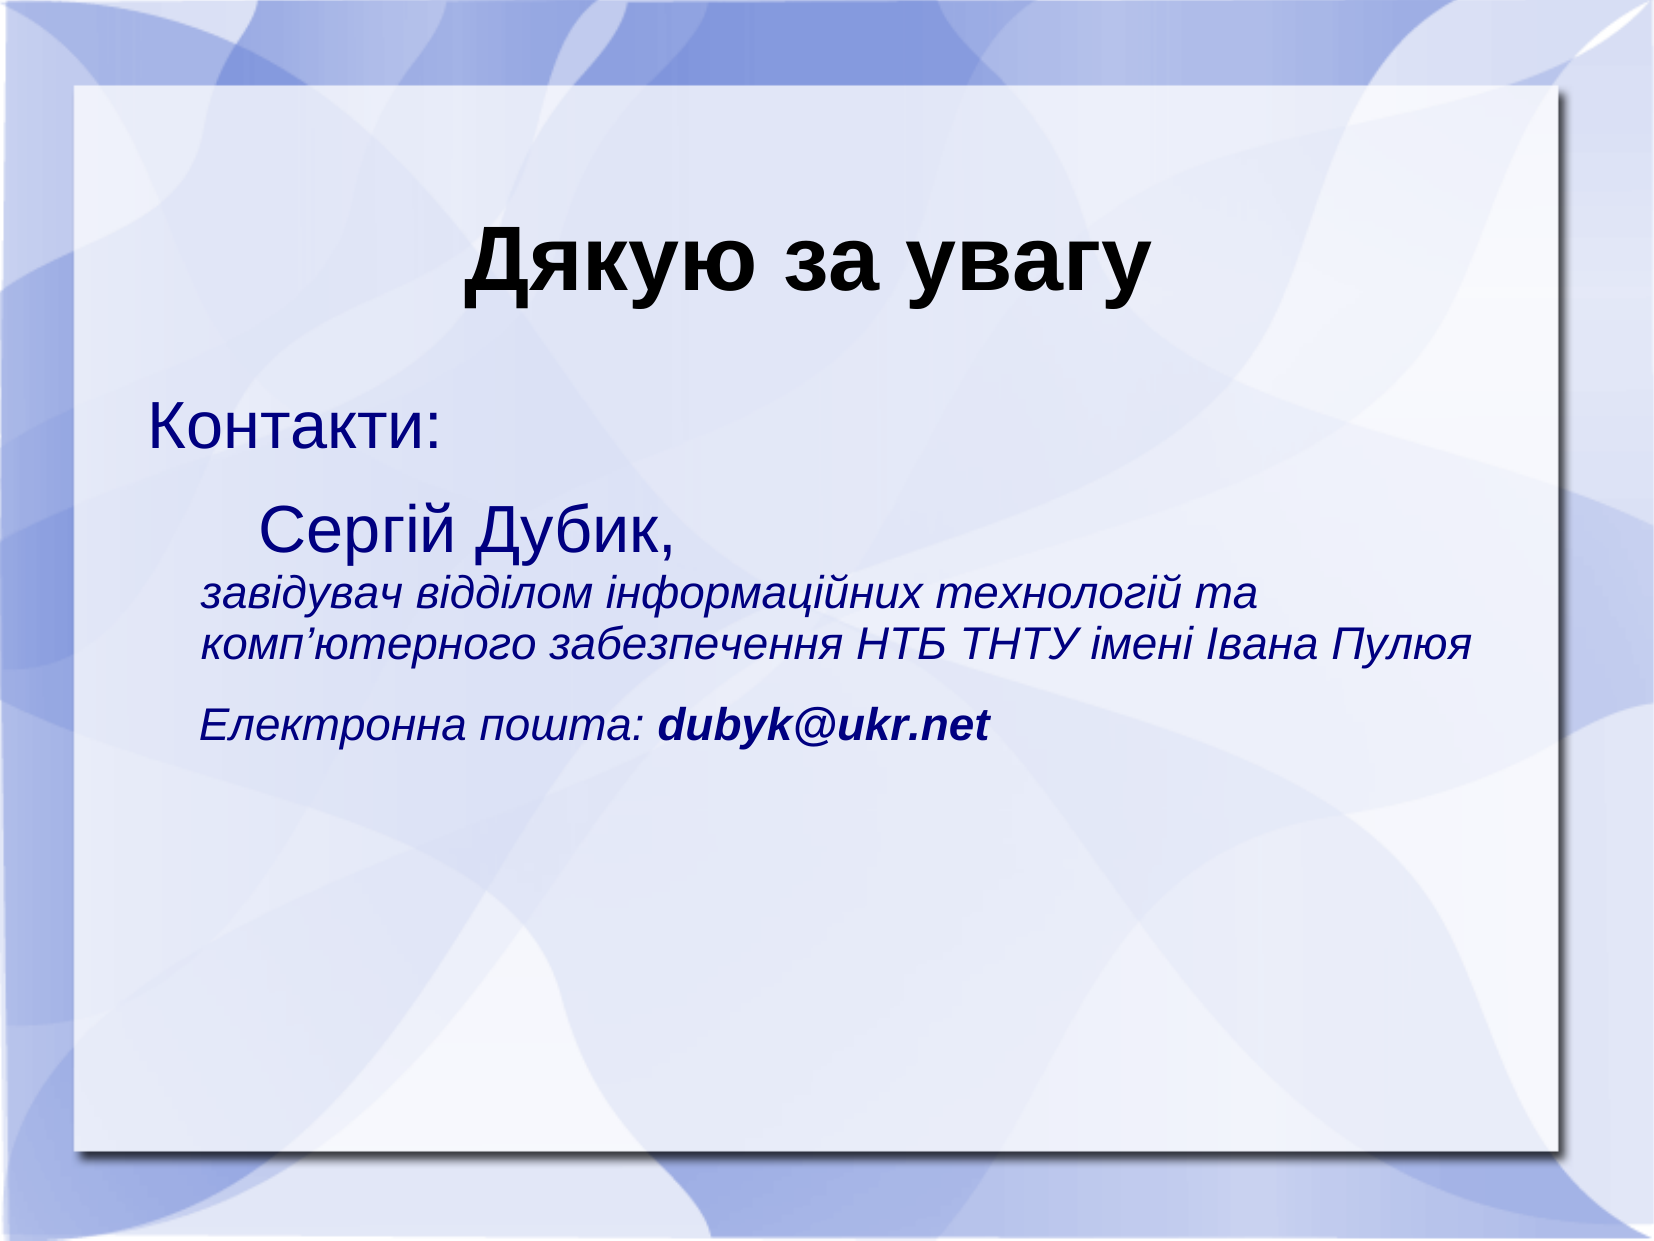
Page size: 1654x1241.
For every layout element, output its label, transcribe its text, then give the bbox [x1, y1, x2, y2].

title Дякую за увагу [82, 163, 1536, 356]
list Контакти: Сергій Дубик, завідувач відділом інформаційних технологій та комп’ютерного забезпечення НТБ ТНТУ імені Івана Пулюя Електронна пошта: dubyk@ukr.net [129, 387, 1489, 1241]
picture [0, 0, 1654, 1241]
